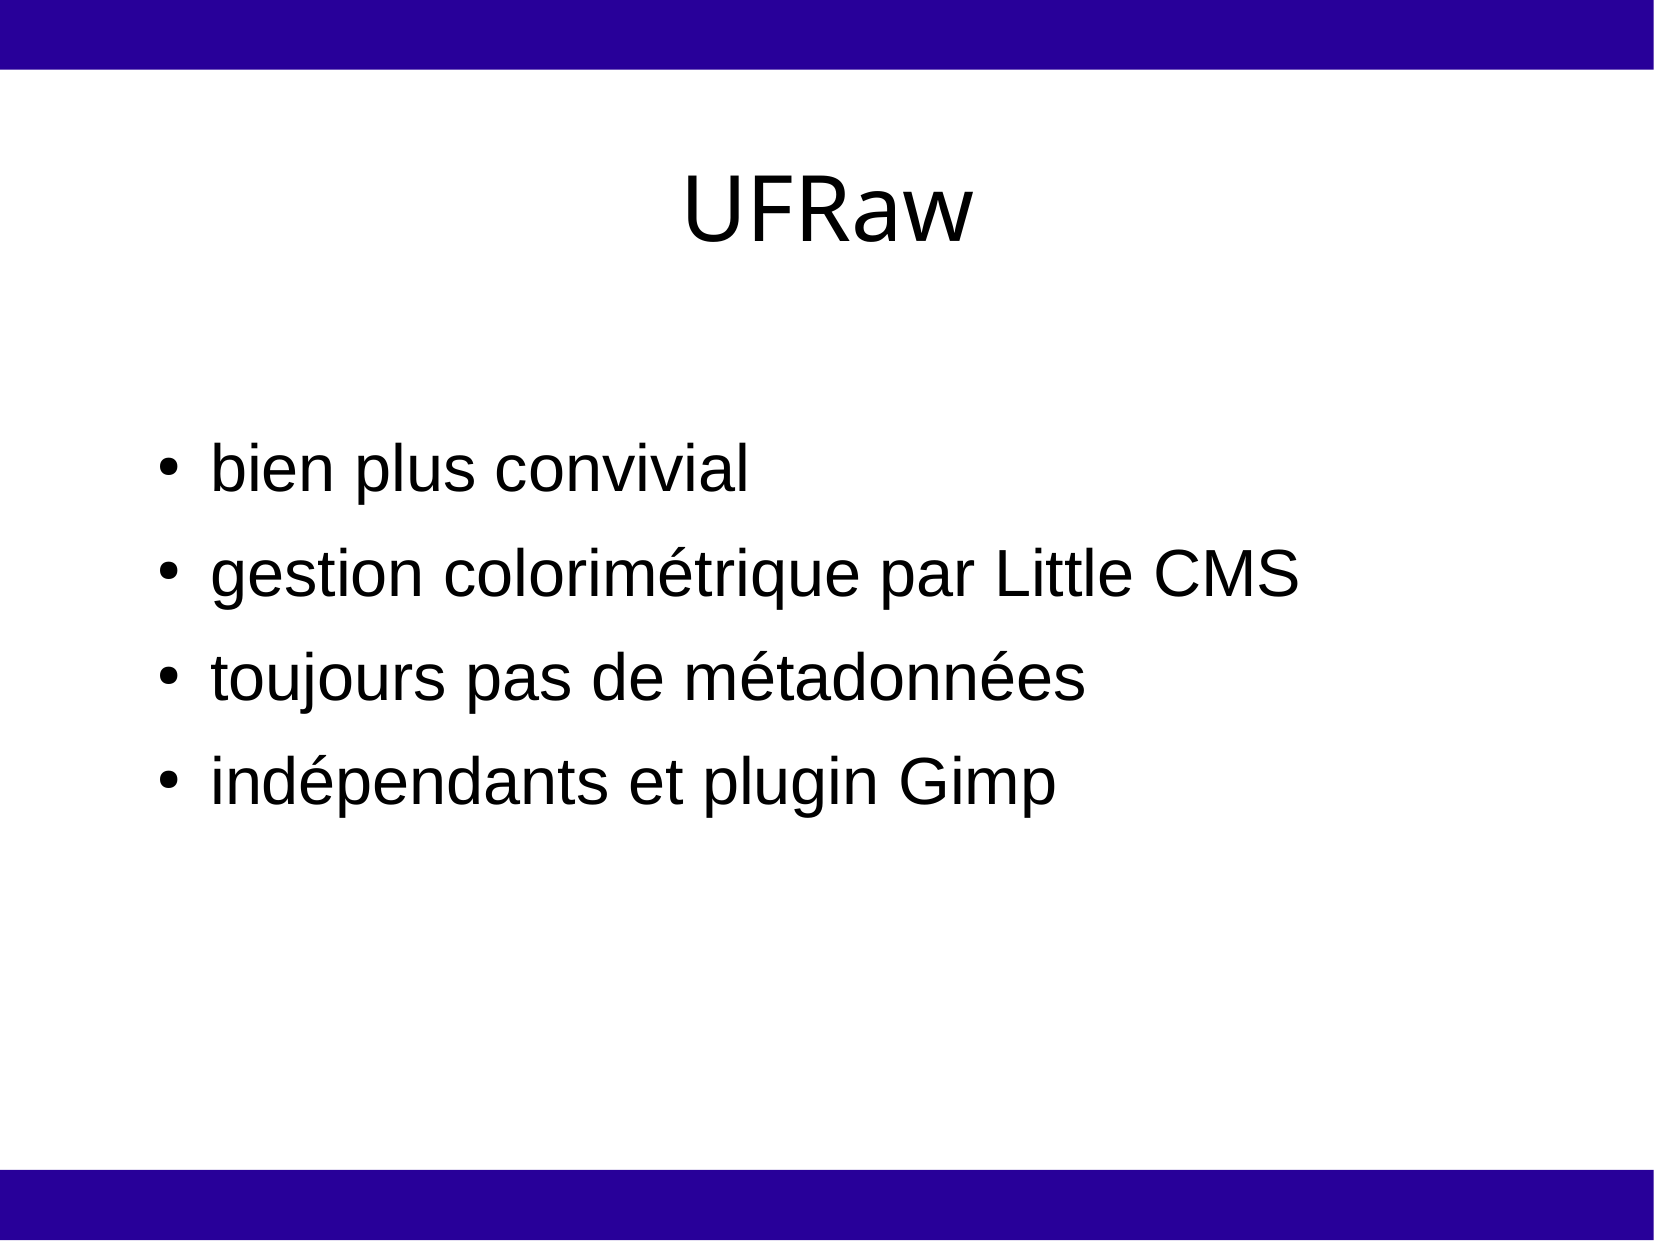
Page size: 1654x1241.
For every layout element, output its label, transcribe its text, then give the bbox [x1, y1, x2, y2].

title UFRaw [121, 102, 1534, 311]
list bien plus convivial gestion colorimétrique par Little CMS toujours pas de métadonnées indépendants et plugin Gimp [121, 431, 1534, 1127]
